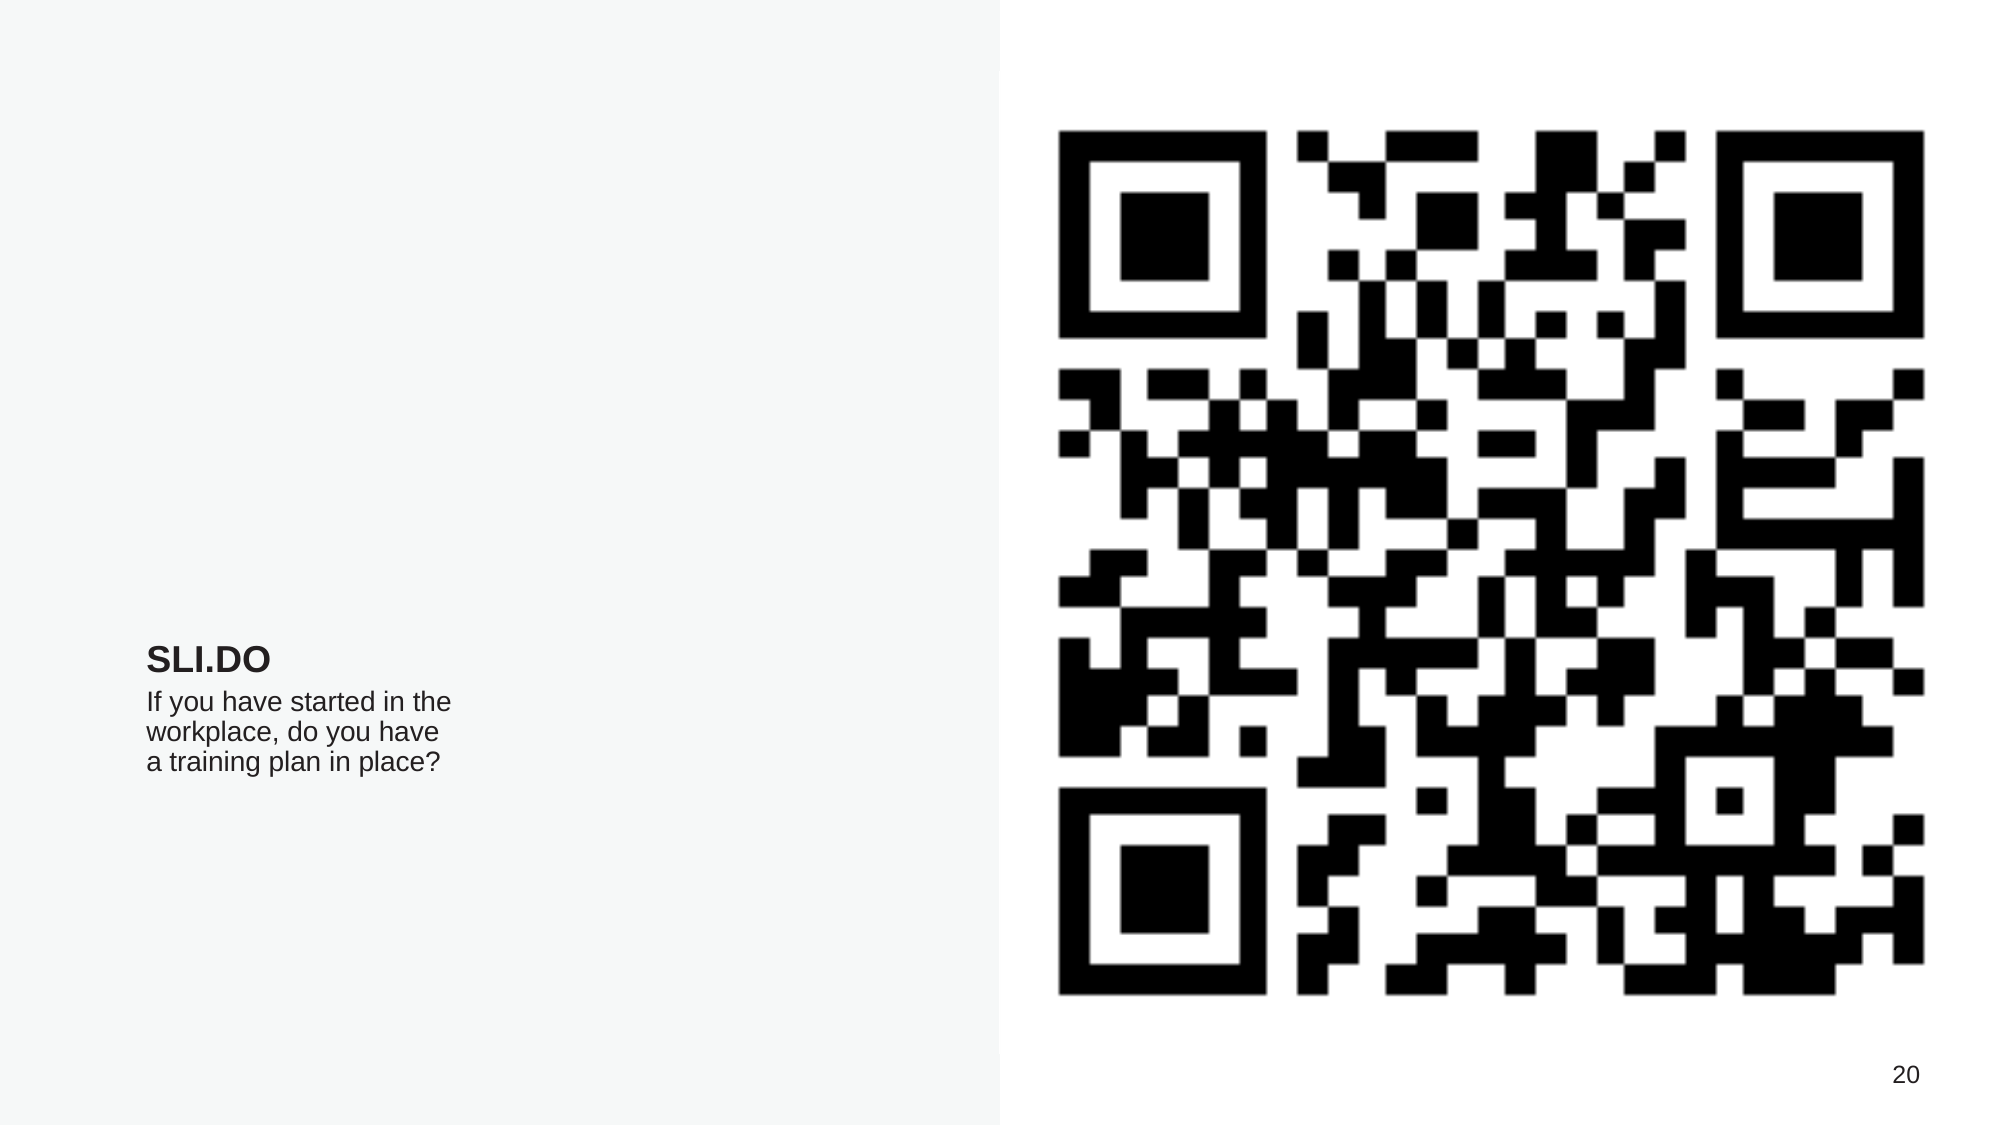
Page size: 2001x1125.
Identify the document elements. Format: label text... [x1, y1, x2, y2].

list SLI.DO If you have started in the workplace, do you have a training plan in place? [146, 314, 972, 984]
picture [999, 71, 1983, 1054]
